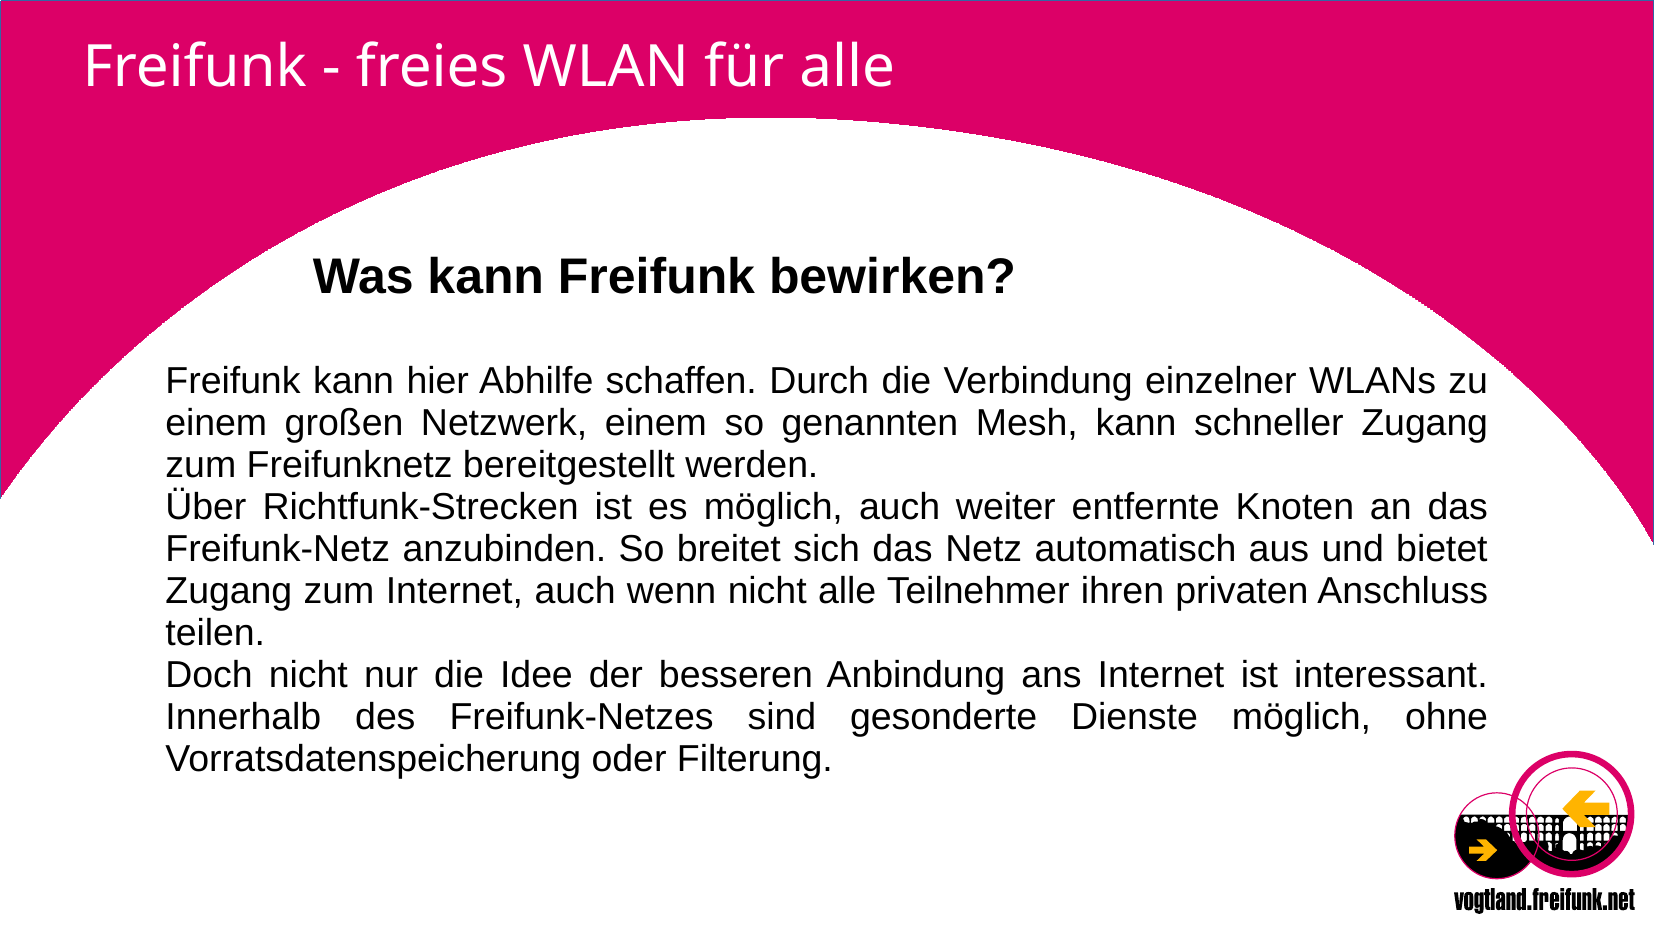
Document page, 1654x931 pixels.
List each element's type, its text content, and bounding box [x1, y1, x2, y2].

title Freifunk - freies WLAN für alle [82, 17, 1571, 111]
subtitle Was kann Freifunk bewirken? Freifunk kann hier Abhilfe schaffen. Durch die Verbindung einzelner WLANs zu einem großen Netzwerk, einem so genannten Mesh, kann schneller Zugang zum Freifunknetz bereitgestellt werden. Über Richtfunk-Strecken ist es möglich, auch weiter entfernte Knoten an das Freifunk-Netz anzubinden. So breitet sich das Netz automatisch aus und bietet Zugang zum Internet, auch wenn nicht alle Teilnehmer ihren privaten Anschluss teilen. Doch nicht nur die Idee der besseren Anbindung ans Internet ist interessant. Innerhalb des Freifunk-Netzes sind gesonderte Dienste möglich, ohne Vorratsdatenspeicherung oder Filterung. [165, 165, 1489, 863]
picture [1452, 749, 1636, 916]
text_box [0, 0, 1654, 931]
